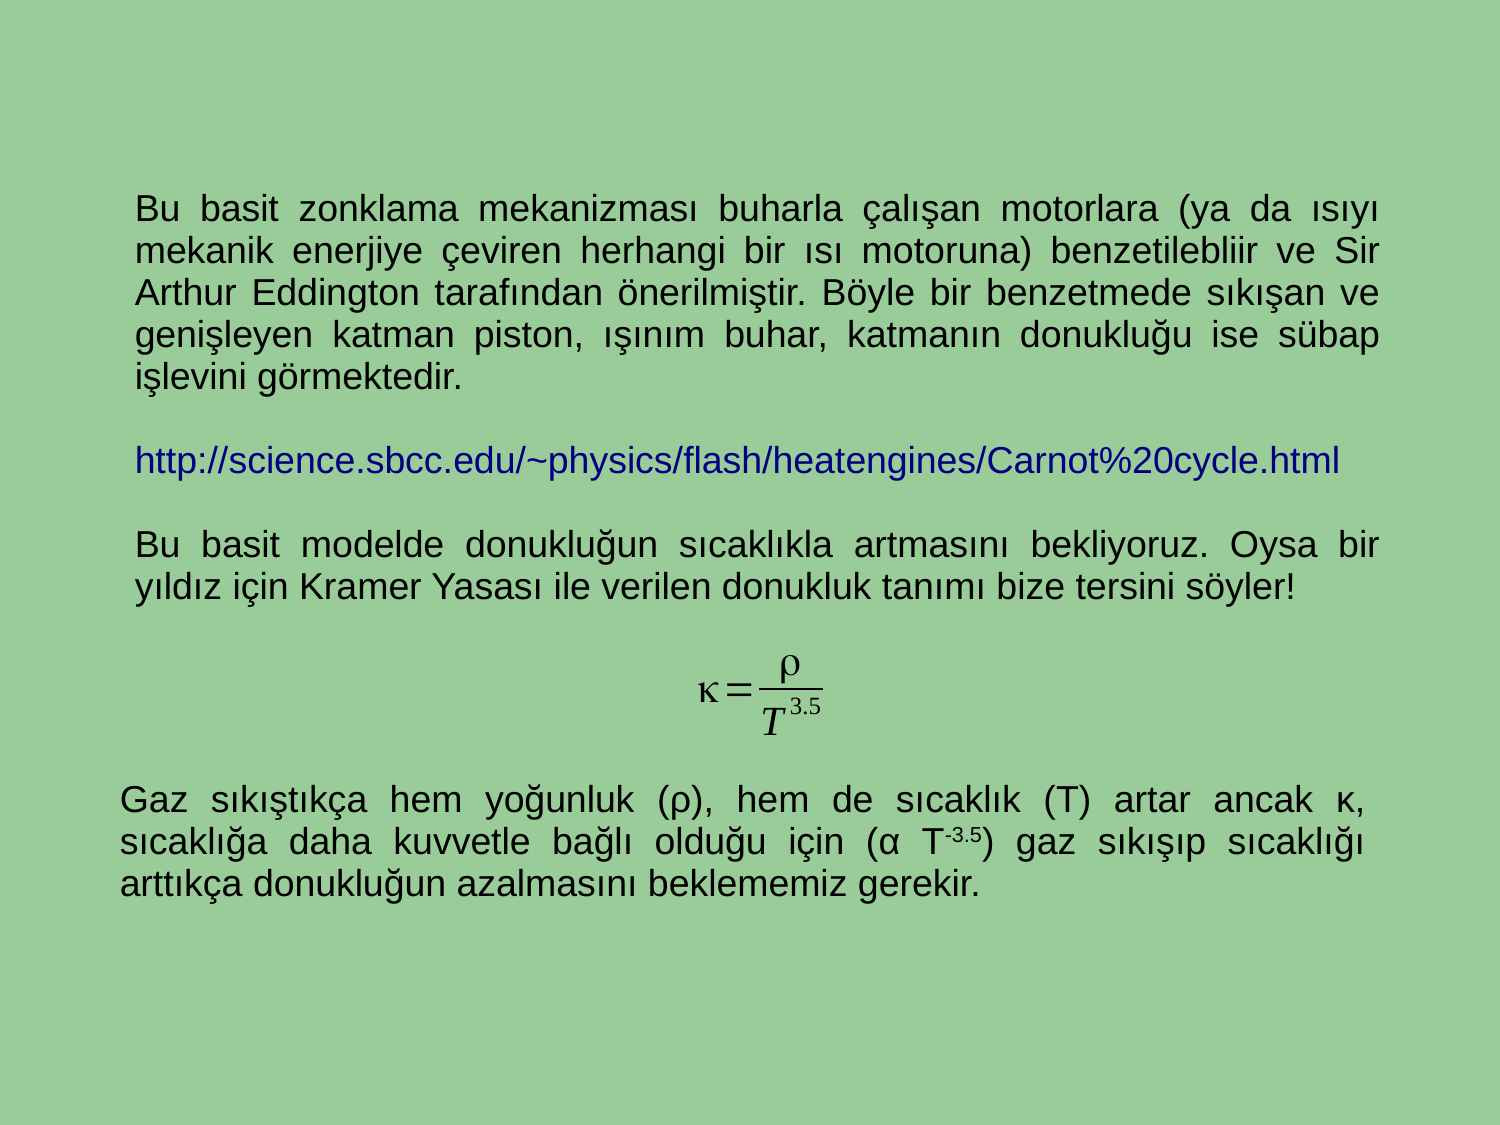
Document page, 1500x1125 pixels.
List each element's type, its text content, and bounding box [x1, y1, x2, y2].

text_box Bu basit zonklama mekanizması buharla çalışan motorlara (ya da ısıyı mekanik enerjiye çeviren herhangi bir ısı motoruna) benzetilebliir ve Sir Arthur Eddington tarafından önerilmiştir. Böyle bir benzetmede sıkışan ve genişleyen katman piston, ışınım buhar, katmanın donukluğu ise sübap işlevini görmektedir. http://science.sbcc.edu/~physics/flash/heatengines/Carnot%20cycle.html Bu basit modelde donukluğun sıcaklıkla artmasını bekliyoruz. Oysa bir yıldız için Kramer Yasası ile verilen donukluk tanımı bize tersini söyler! [120, 179, 1396, 699]
text_box Gaz sıkıştıkça hem yoğunluk (ρ), hem de sıcaklık (T) artar ancak κ, sıcaklığa daha kuvvetle bağlı olduğu için (α T-3.5) gaz sıkışıp sıcaklığı arttıkça donukluğun azalmasını beklememiz gerekir. [105, 771, 1381, 912]
chart [690, 654, 831, 745]
